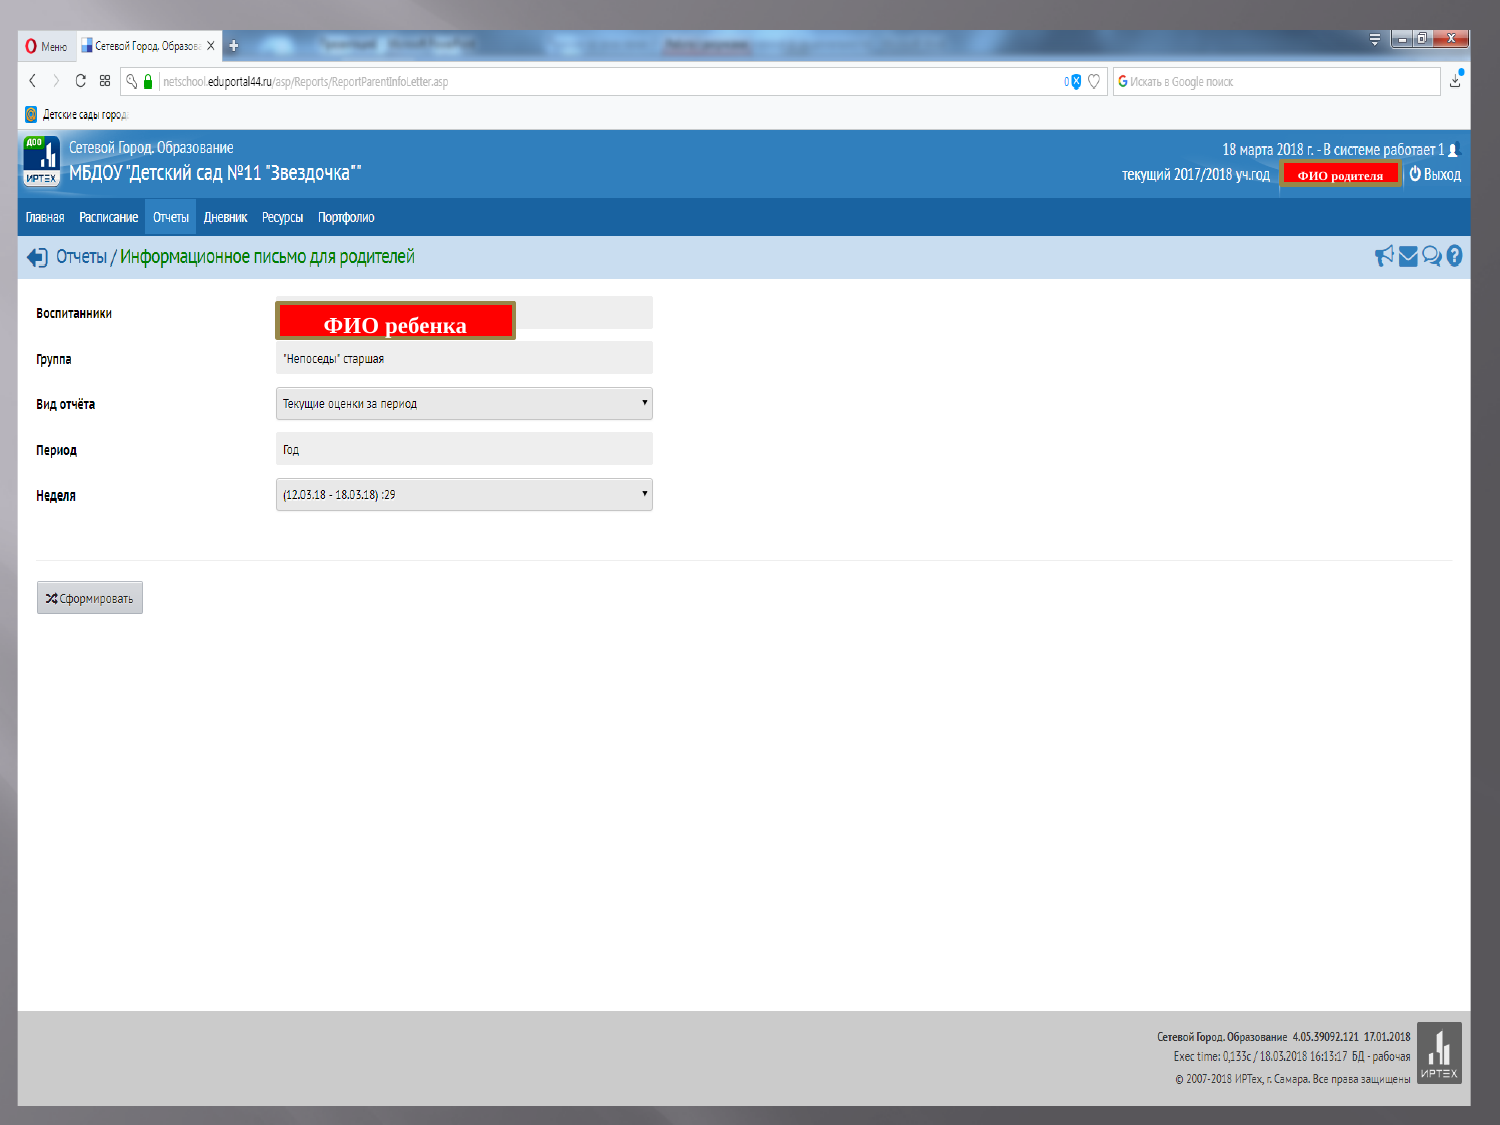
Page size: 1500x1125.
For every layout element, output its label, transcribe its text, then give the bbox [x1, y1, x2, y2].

text_box ФИО ребенка [278, 303, 514, 338]
picture [17, 30, 1471, 1106]
text_box ФИО родителя [1282, 161, 1400, 185]
